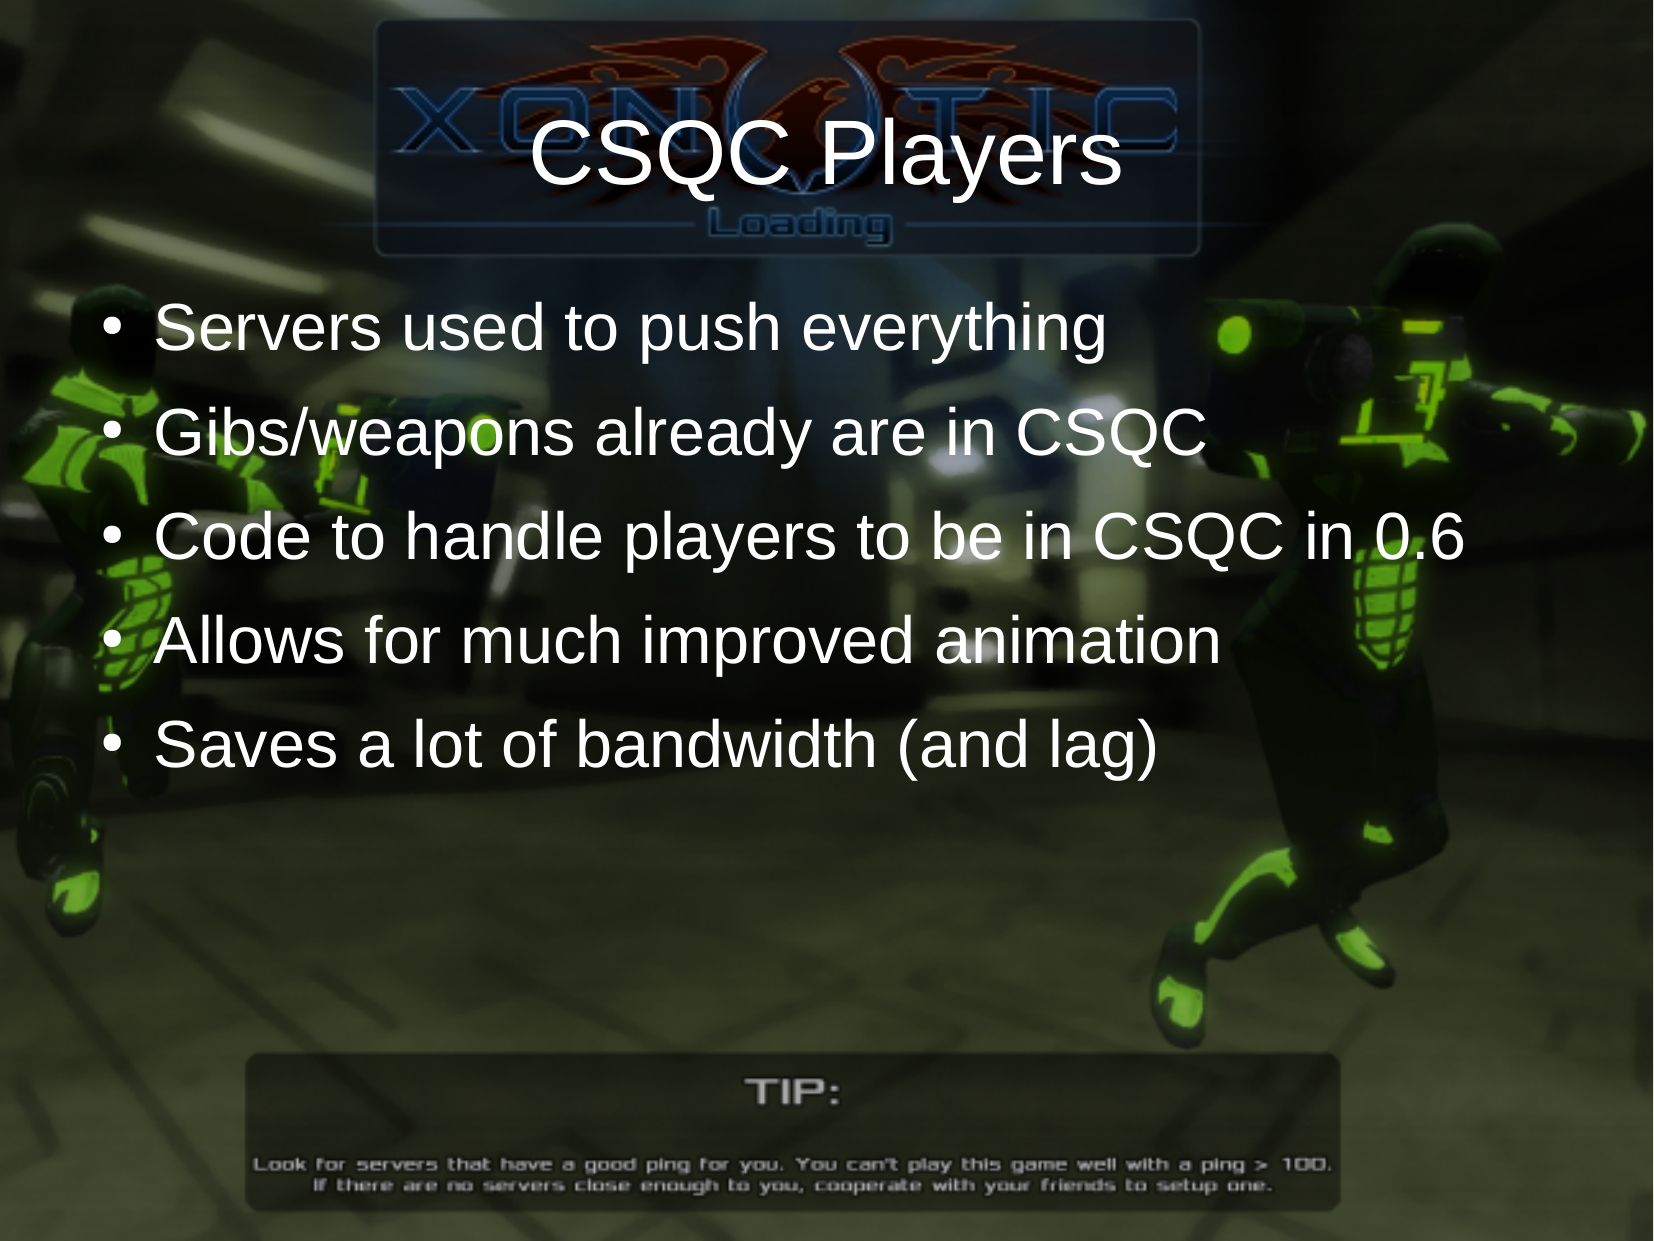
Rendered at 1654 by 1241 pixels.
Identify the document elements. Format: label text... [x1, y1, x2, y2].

title CSQC Players [82, 49, 1571, 257]
picture [0, 0, 1654, 1241]
list Servers used to push everything Gibs/weapons already are in CSQC Code to handle players to be in CSQC in 0.6 Allows for much improved animation Saves a lot of bandwidth (and lag) [82, 290, 1571, 1109]
